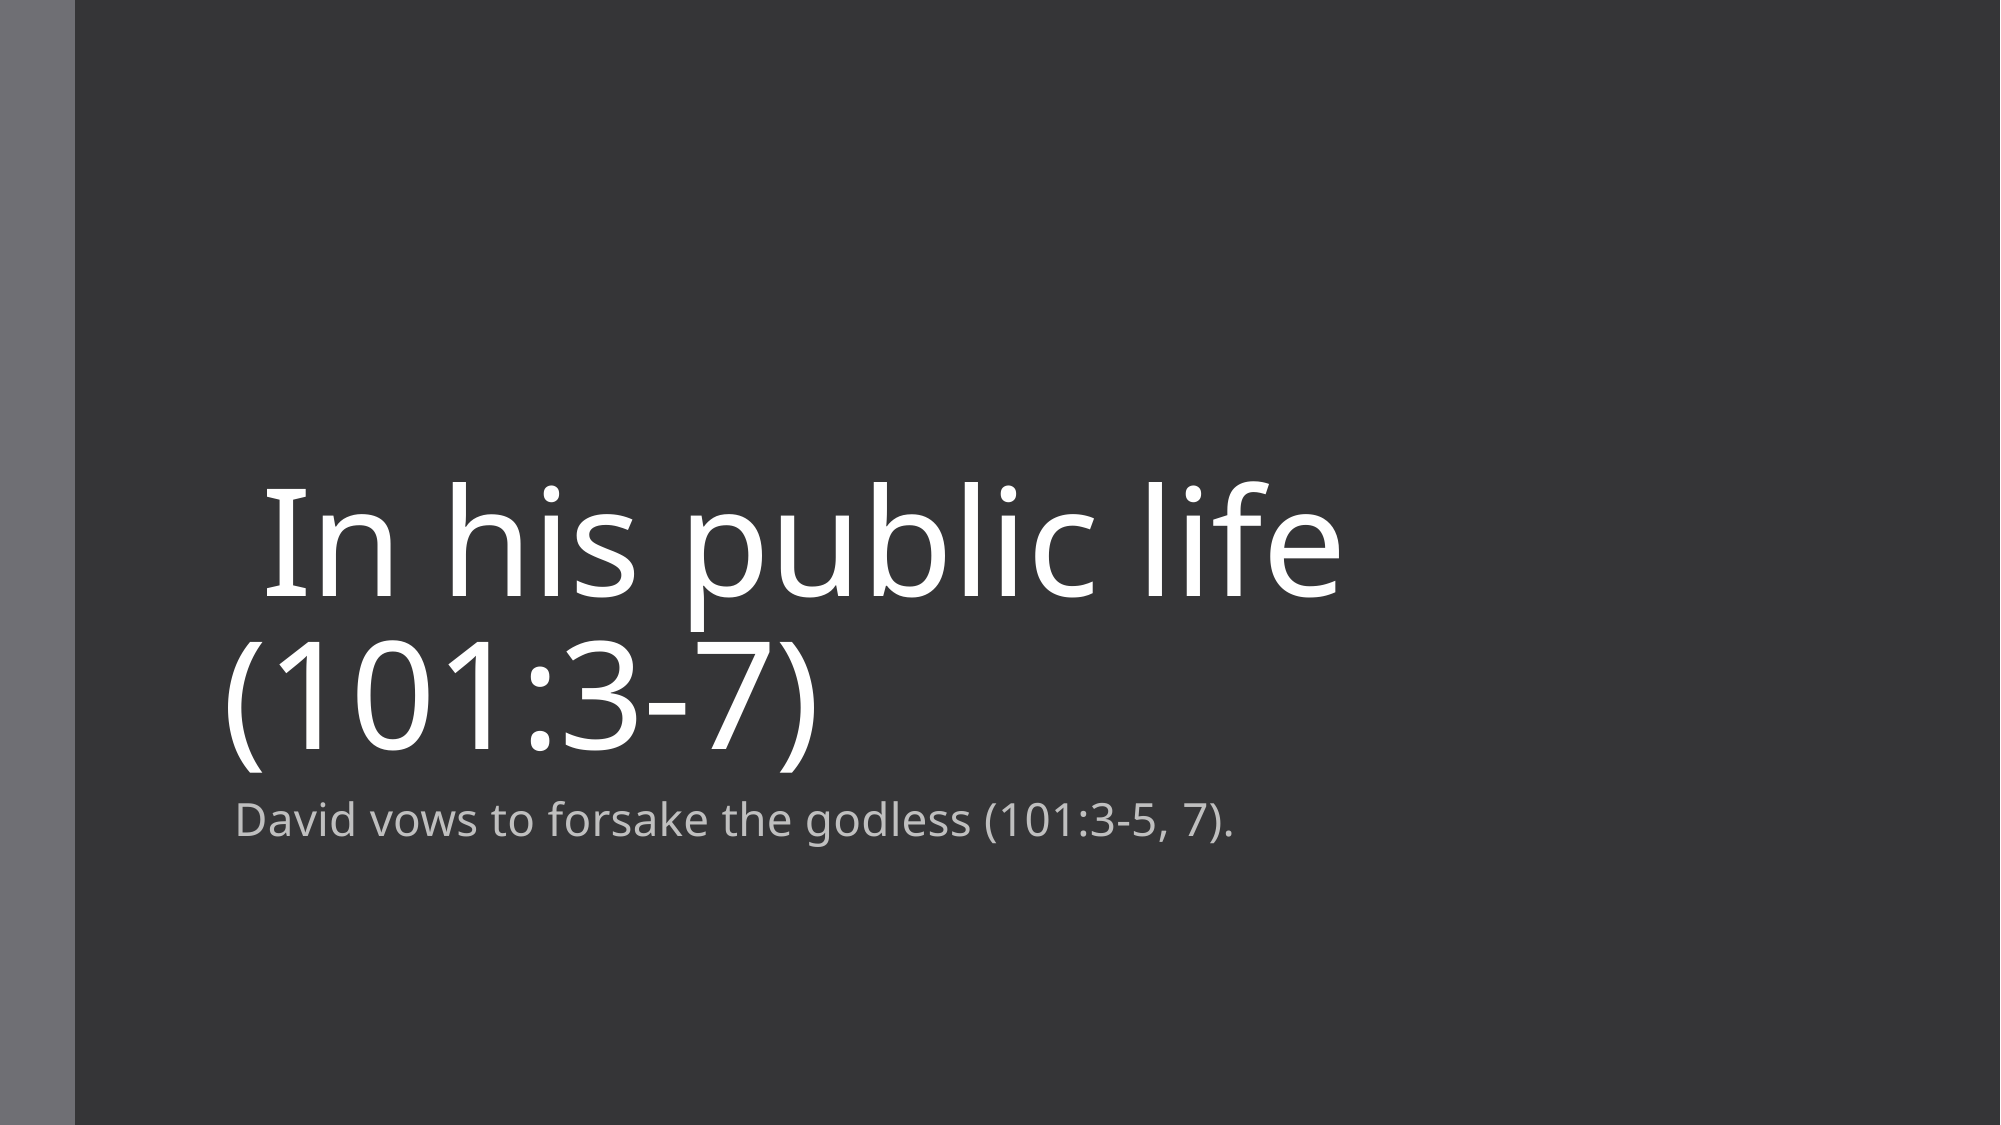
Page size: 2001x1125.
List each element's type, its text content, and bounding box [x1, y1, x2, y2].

title In his public life (101:3-7) [206, 124, 1752, 787]
subtitle David vows to forsake the godless (101:3-5, 7). [206, 787, 1752, 1066]
